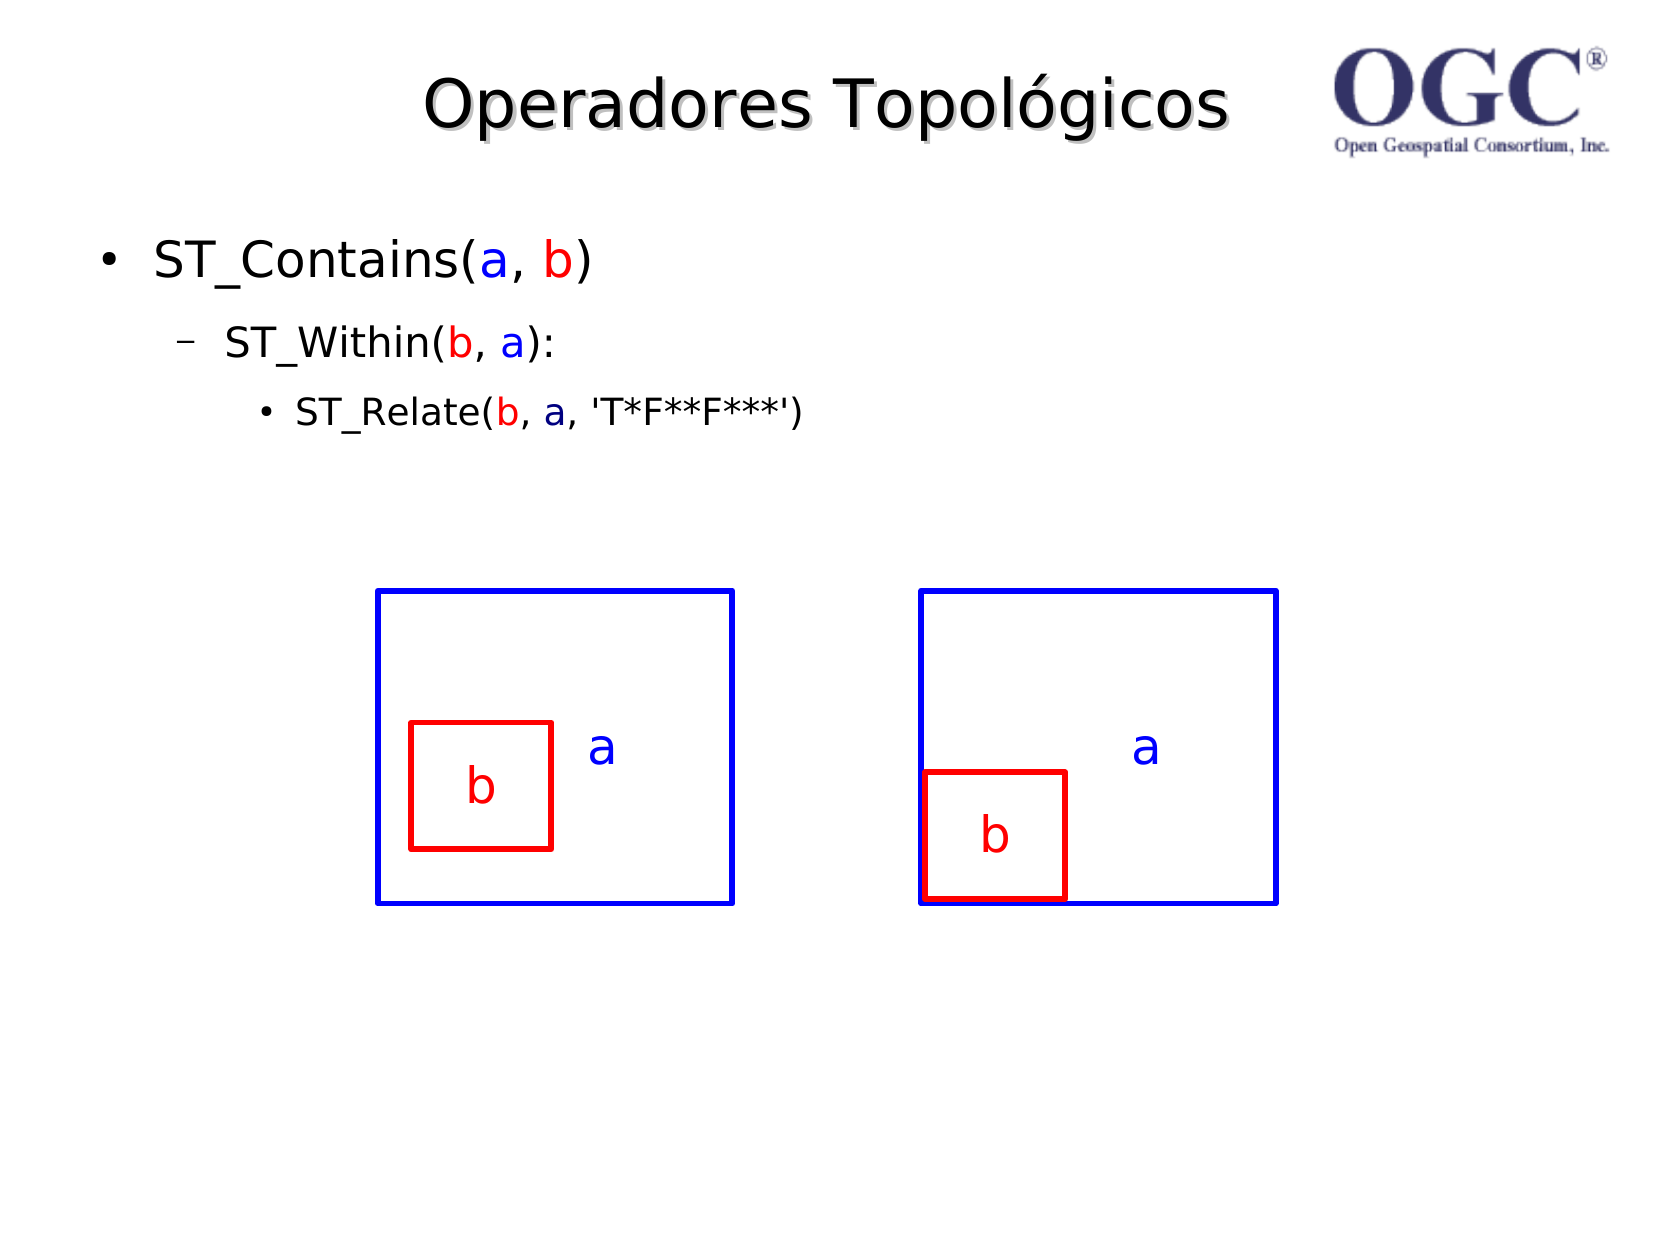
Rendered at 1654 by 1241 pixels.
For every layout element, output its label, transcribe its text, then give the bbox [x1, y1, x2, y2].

text_box b [925, 772, 1066, 900]
list ST_Contains(a, b) ST_Within(b, a): ST_Relate(b, a, 'T*F**F***') [82, 231, 1571, 1050]
picture [1320, 23, 1625, 178]
text_box a [921, 590, 1276, 904]
title Operadores Topológicos [59, 25, 1595, 184]
text_box a [377, 590, 733, 904]
text_box b [411, 722, 552, 850]
